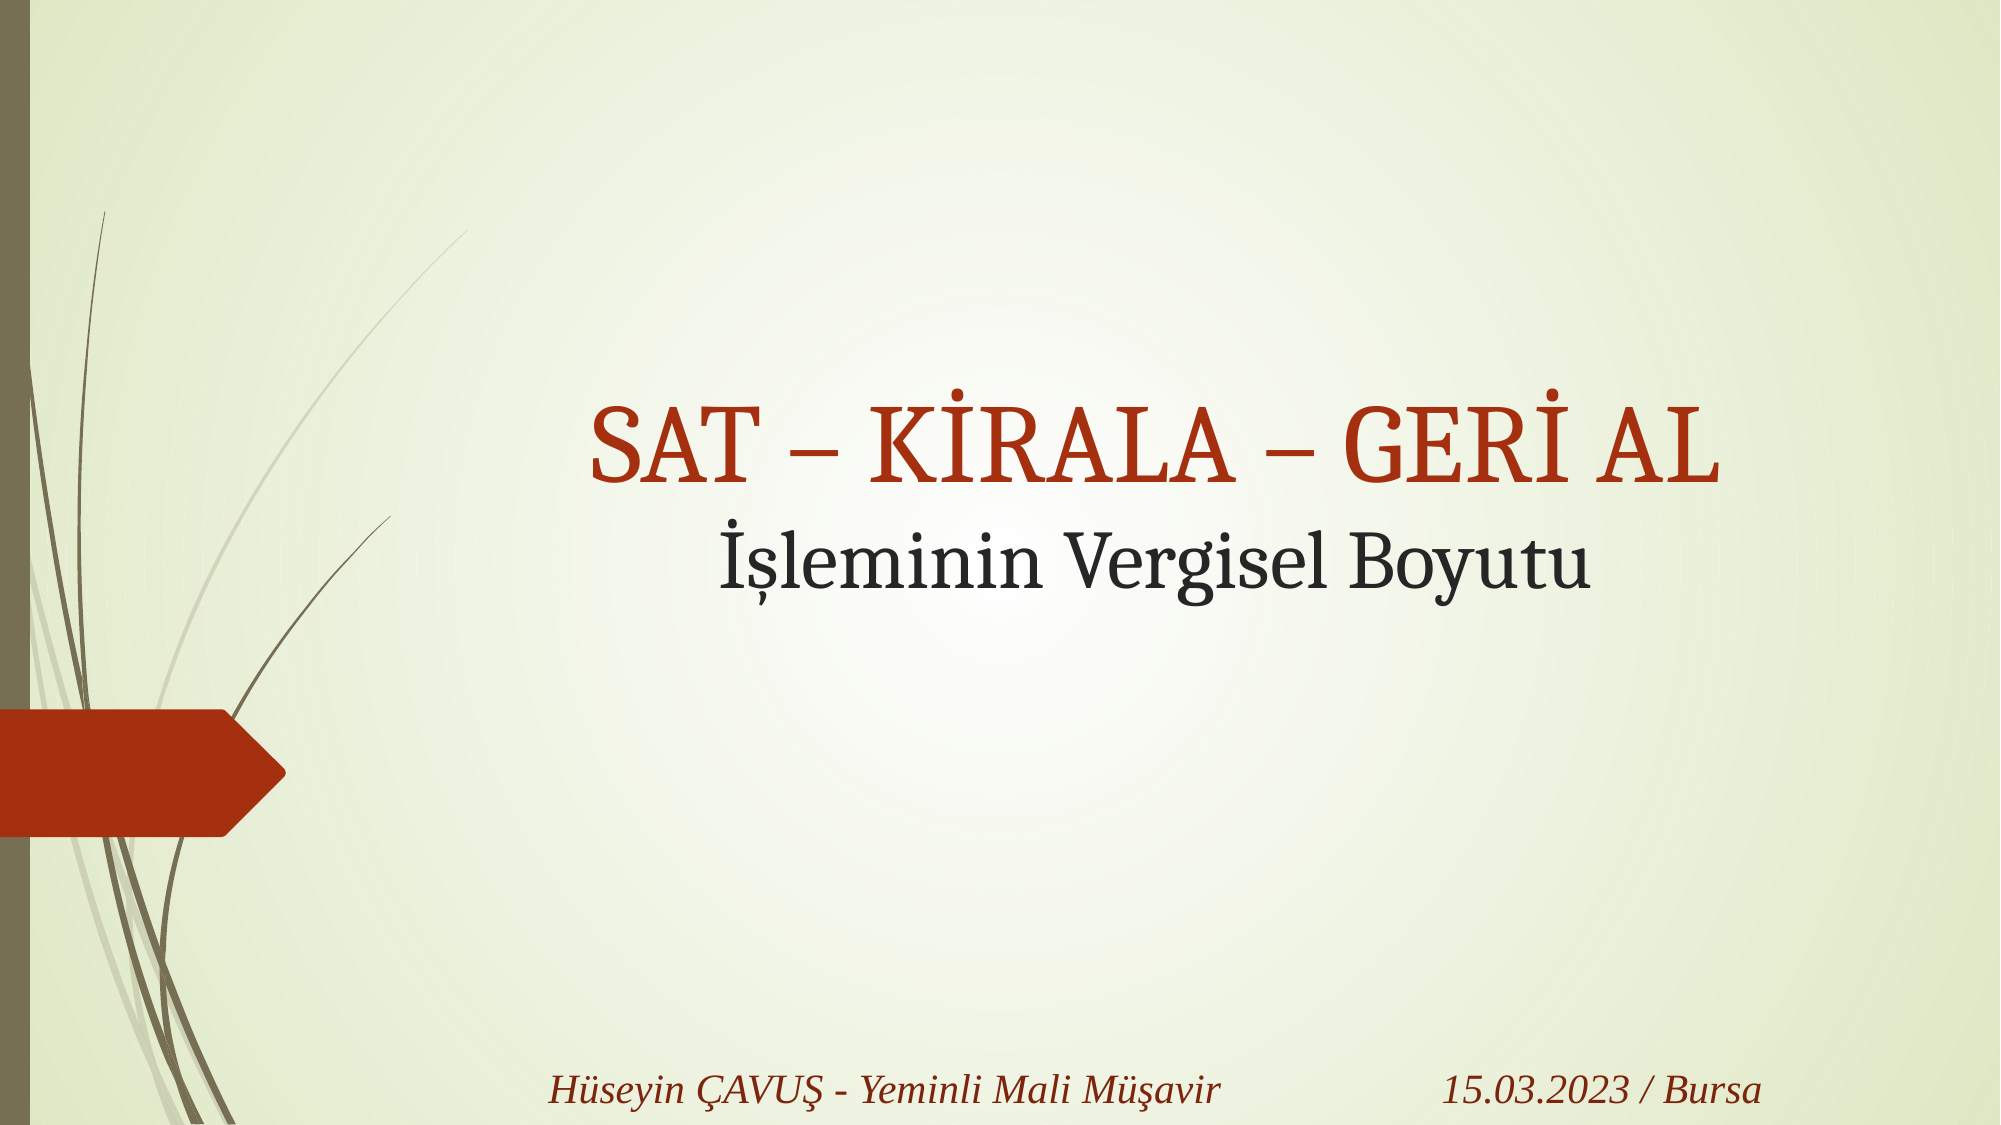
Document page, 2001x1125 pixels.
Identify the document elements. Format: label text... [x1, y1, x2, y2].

title SAT – KİRALA – GERİ AL İşleminin Vergisel Boyutu [424, 242, 1888, 613]
subtitle Hüseyin ÇAVUŞ - Yeminli Mali Müşavir 15.03.2023 / Bursa [424, 1054, 1888, 1117]
